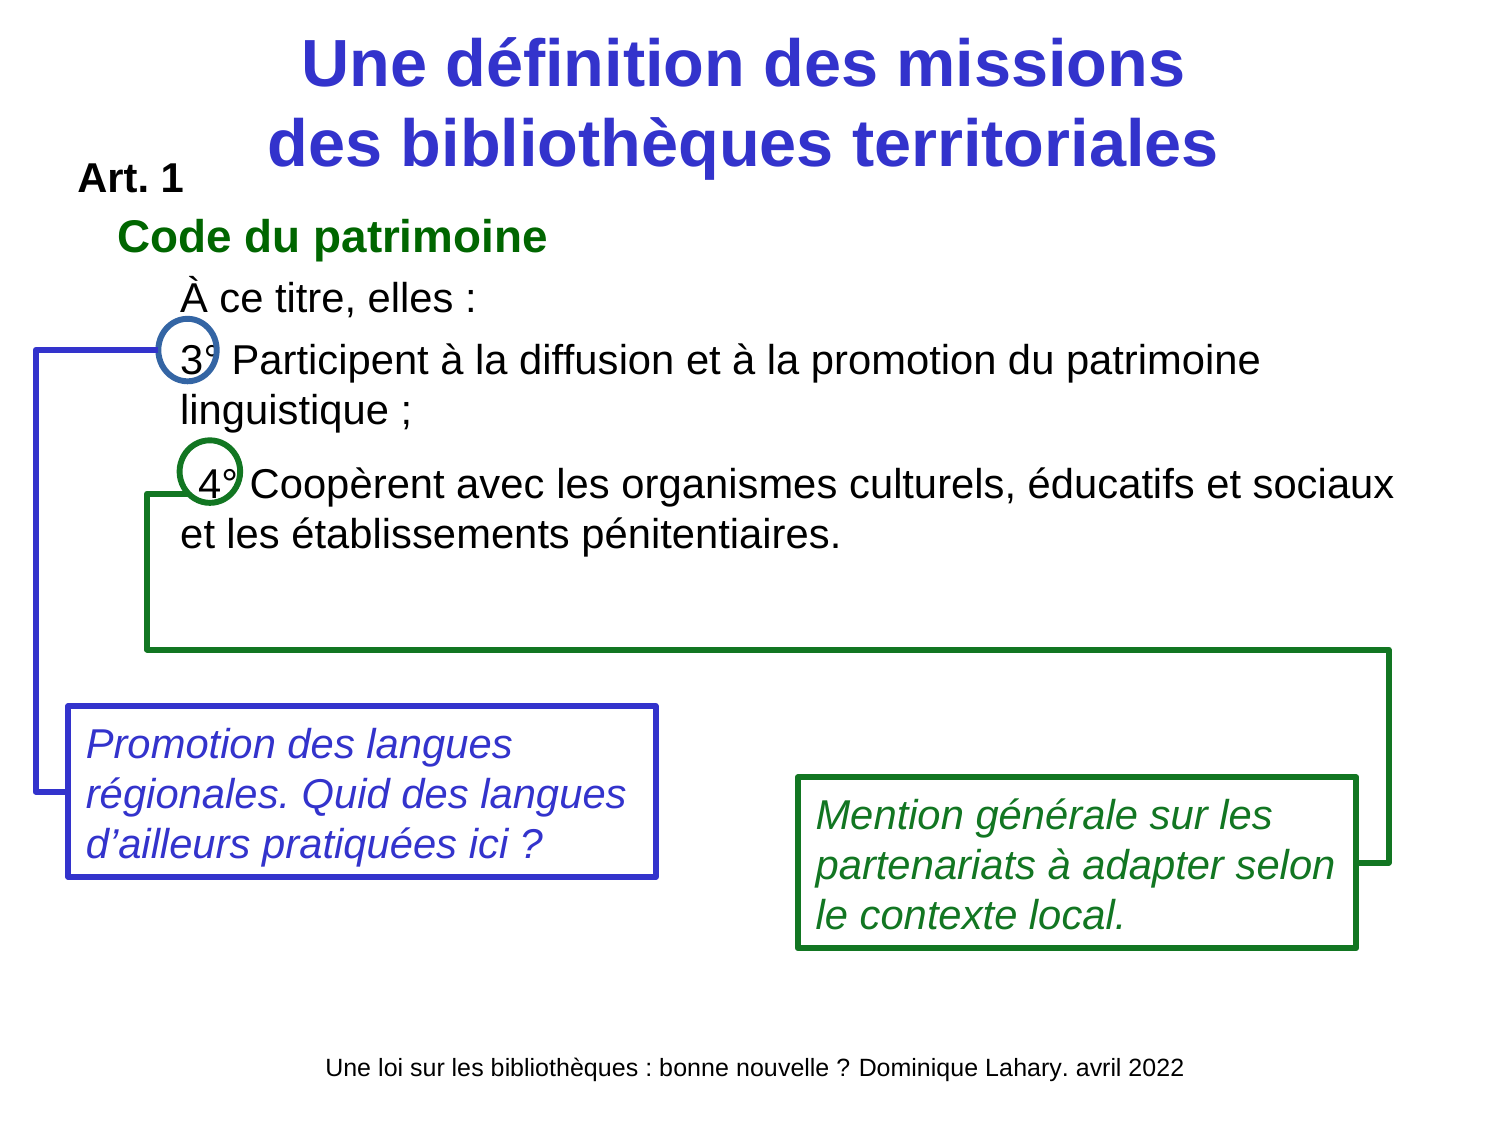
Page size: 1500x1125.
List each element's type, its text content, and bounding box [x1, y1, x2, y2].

text_box Code du patrimoine À ce titre, elles : 3° Participent à la diffusion et à la promotion du patrimoine linguistique ; 4° Coopèrent avec les organismes culturels, éducatifs et sociaux et les établissements pénitentiaires. [99, 196, 1415, 568]
text_box Une loi sur les bibliothèques : bonne nouvelle ? Dominique Lahary. avril 2022 [55, 1044, 1456, 1120]
text_box Mention générale sur les partenariats à adapter selon le contexte local. [797, 777, 1357, 949]
text_box Une définition des missions des bibliothèques territoriales [49, 0, 1438, 200]
text_box Art. 1 [62, 143, 228, 209]
text_box Promotion des langues régionales. Quid des langues d’ailleurs pratiquées ici ? [68, 706, 656, 878]
